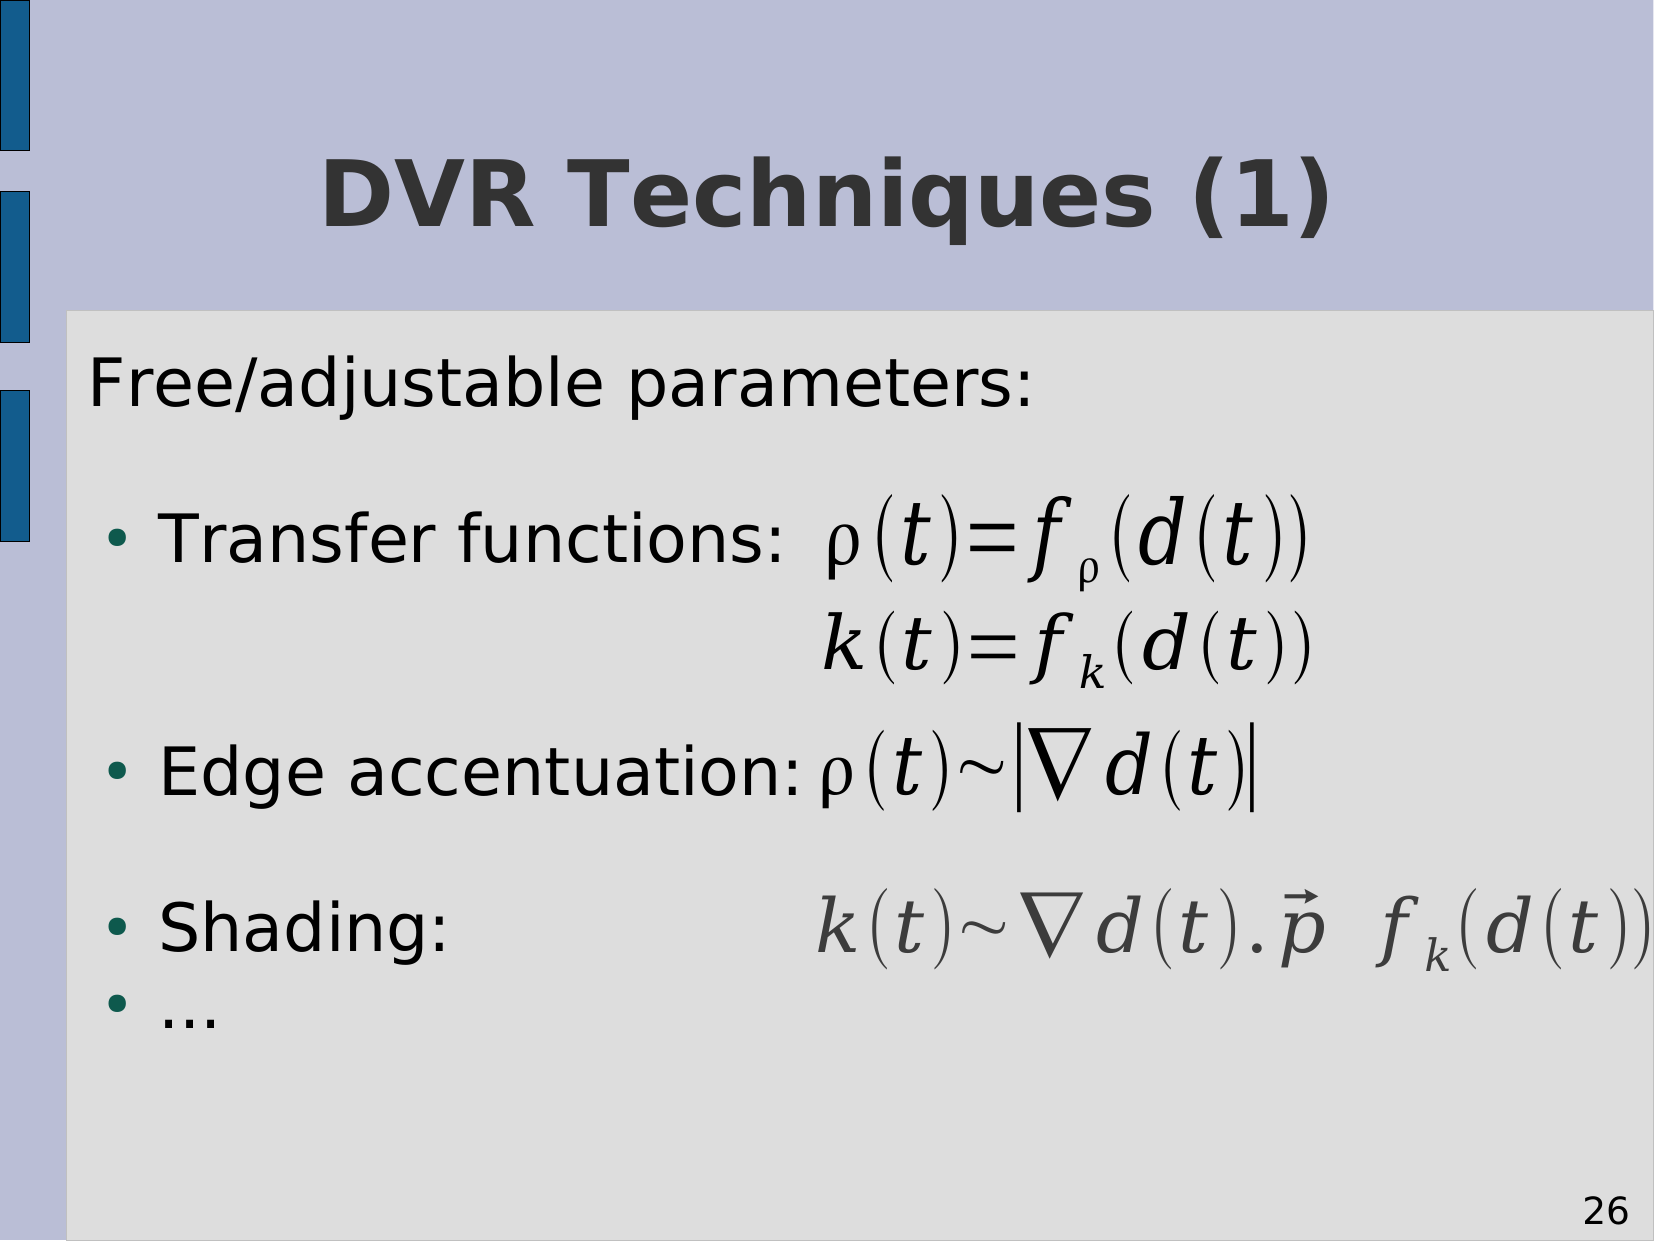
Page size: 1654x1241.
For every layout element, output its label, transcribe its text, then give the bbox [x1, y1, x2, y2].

chart [809, 883, 1654, 982]
list Free/adjustable parameters: Transfer functions: Edge accentuation: Shading: ... [87, 344, 1639, 1191]
title DVR Techniques (1) [121, 91, 1534, 299]
chart [814, 481, 1318, 593]
chart [808, 717, 1274, 816]
chart [814, 599, 1321, 699]
